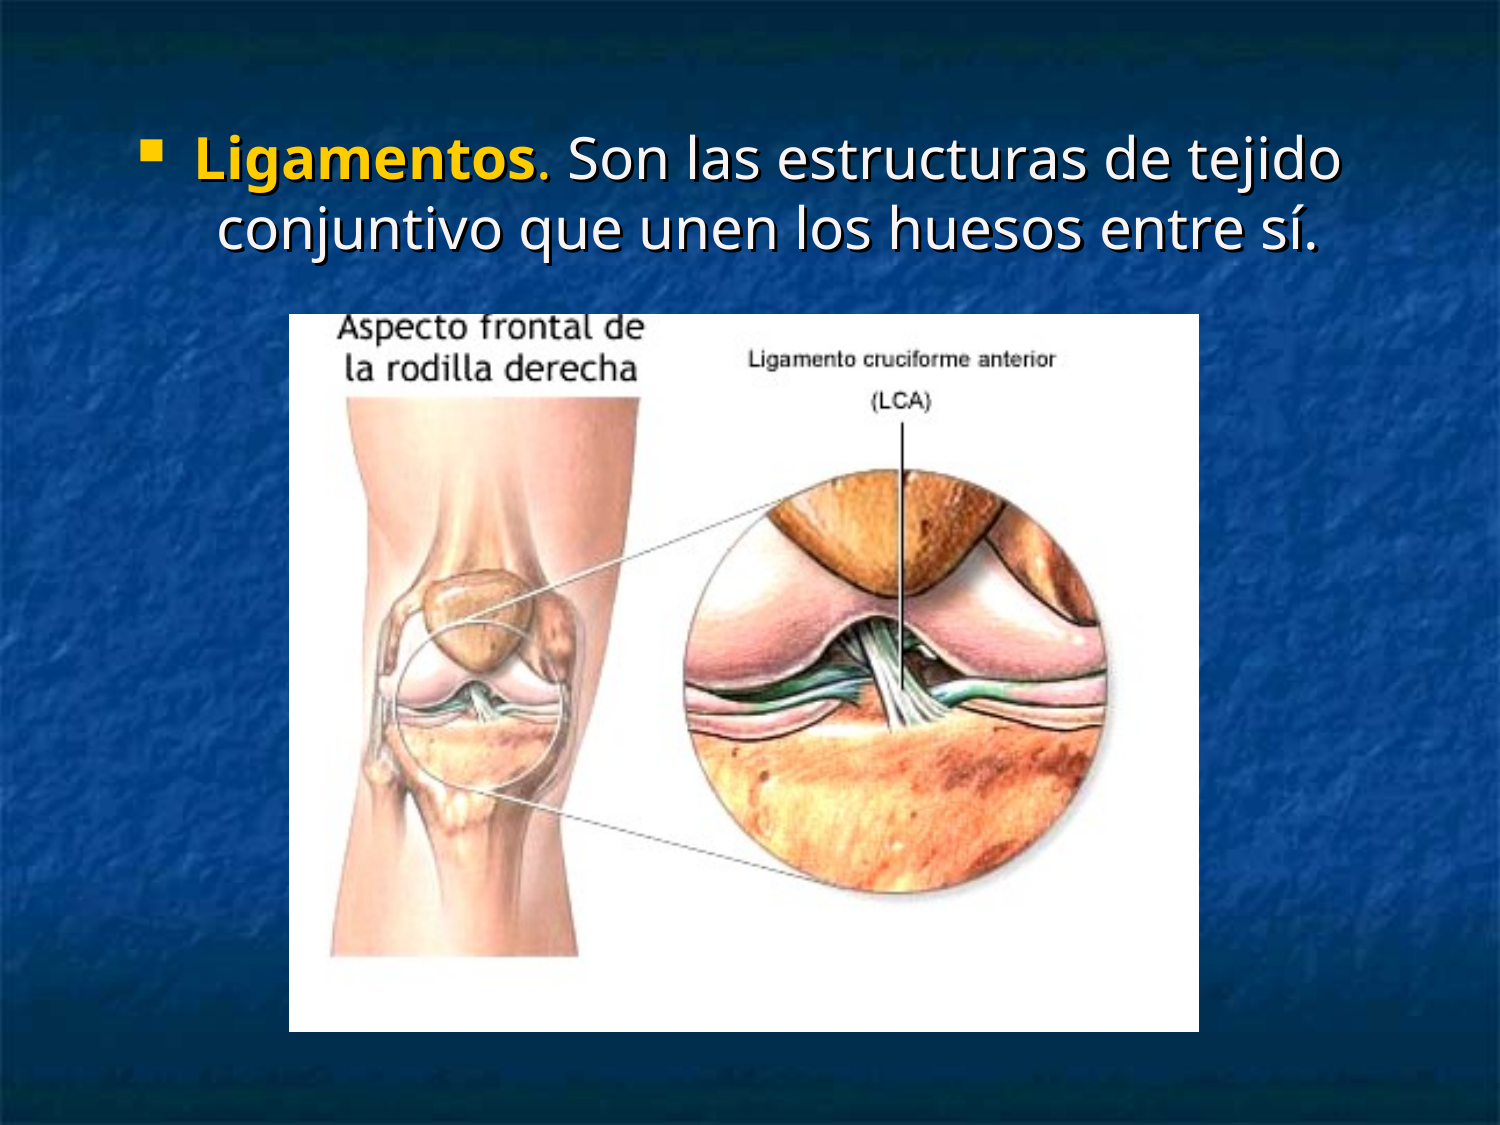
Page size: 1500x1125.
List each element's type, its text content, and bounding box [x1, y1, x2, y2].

picture [0, 0, 1500, 1125]
list Ligamentos. Son las estructuras de tejido conjuntivo que unen los huesos entre sí. [64, 113, 1415, 315]
